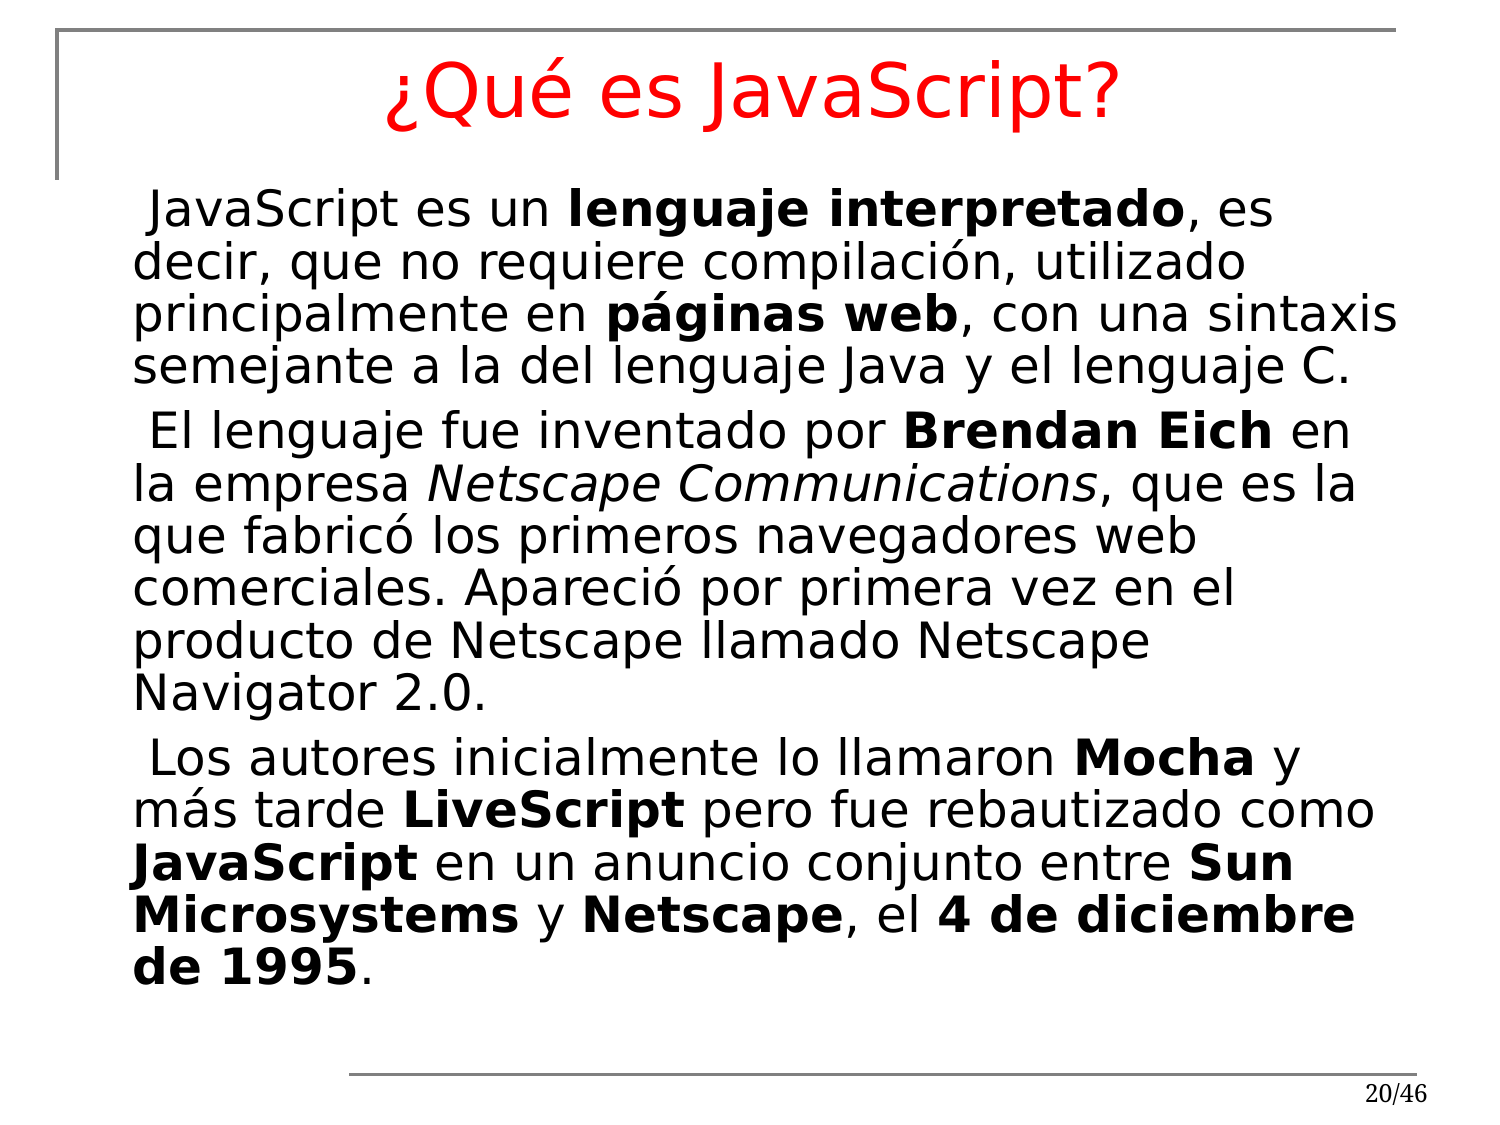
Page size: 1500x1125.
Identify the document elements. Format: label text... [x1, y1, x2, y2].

list JavaScript es un lenguaje interpretado, es decir, que no requiere compilación, utilizado principalmente en páginas web, con una sintaxis semejante a la del lenguaje Java y el lenguaje C. El lenguaje fue inventado por Brendan Eich en la empresa Netscape Communications, que es la que fabricó los primeros navegadores web comerciales. Apareció por primera vez en el producto de Netscape llamado Netscape Navigator 2.0. Los autores inicialmente lo llamaron Mocha y más tarde LiveScript pero fue rebautizado como JavaScript en un anuncio conjunto entre Sun Microsystems y Netscape, el 4 de diciembre de 1995. [118, 177, 1418, 1010]
title ¿Qué es JavaScript? [59, 40, 1447, 143]
